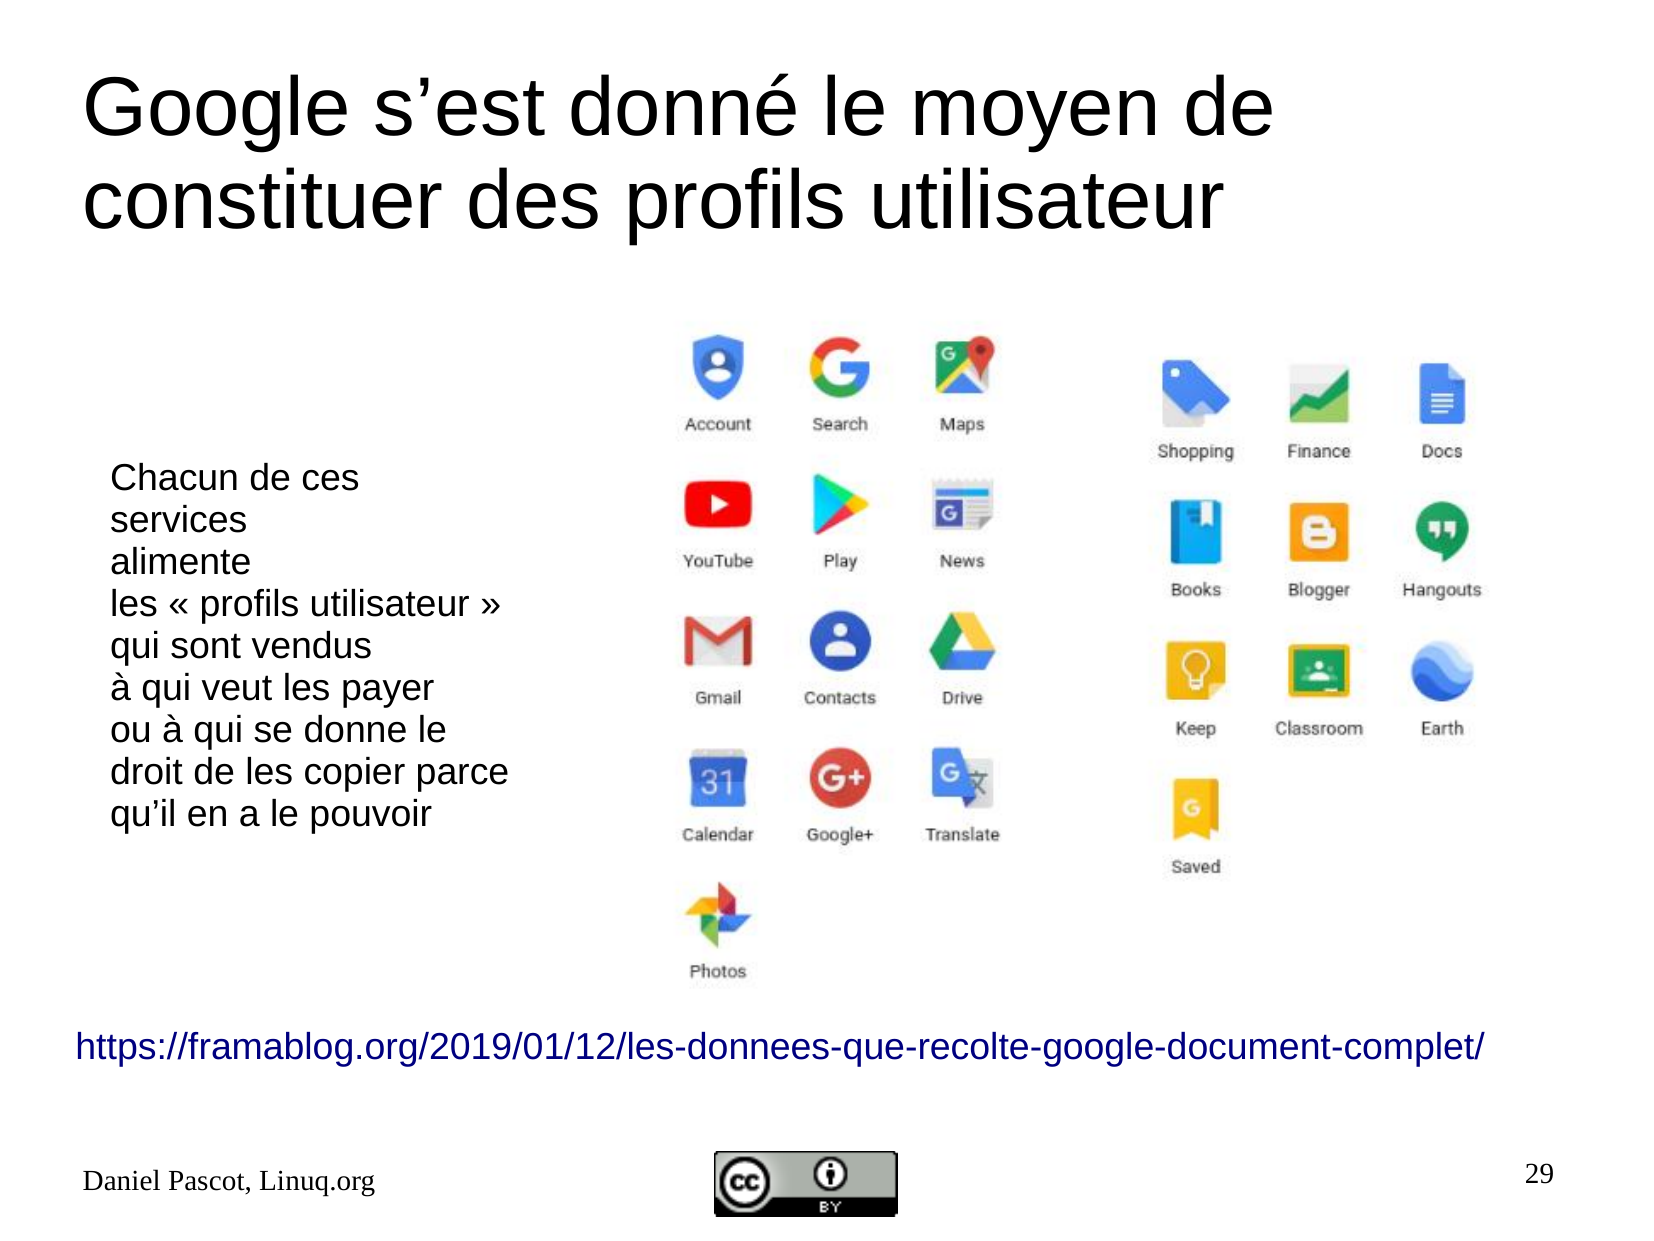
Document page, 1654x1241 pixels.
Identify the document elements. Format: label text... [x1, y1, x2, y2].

picture [714, 1151, 898, 1217]
picture [1122, 330, 1503, 922]
picture [649, 295, 1031, 1004]
title Google s’est donné le moyen de constituer des profils utilisateur [82, 49, 1571, 257]
text_box Chacun de ces services alimente les « profils utilisateur » qui sont vendus à qui veut les payer ou à qui se donne le droit de les copier parce qu’il en a le pouvoir [95, 448, 525, 842]
text_box https://framablog.org/2019/01/12/les-donnees-que-recolte-google-document-complet/ [60, 1017, 1501, 1075]
